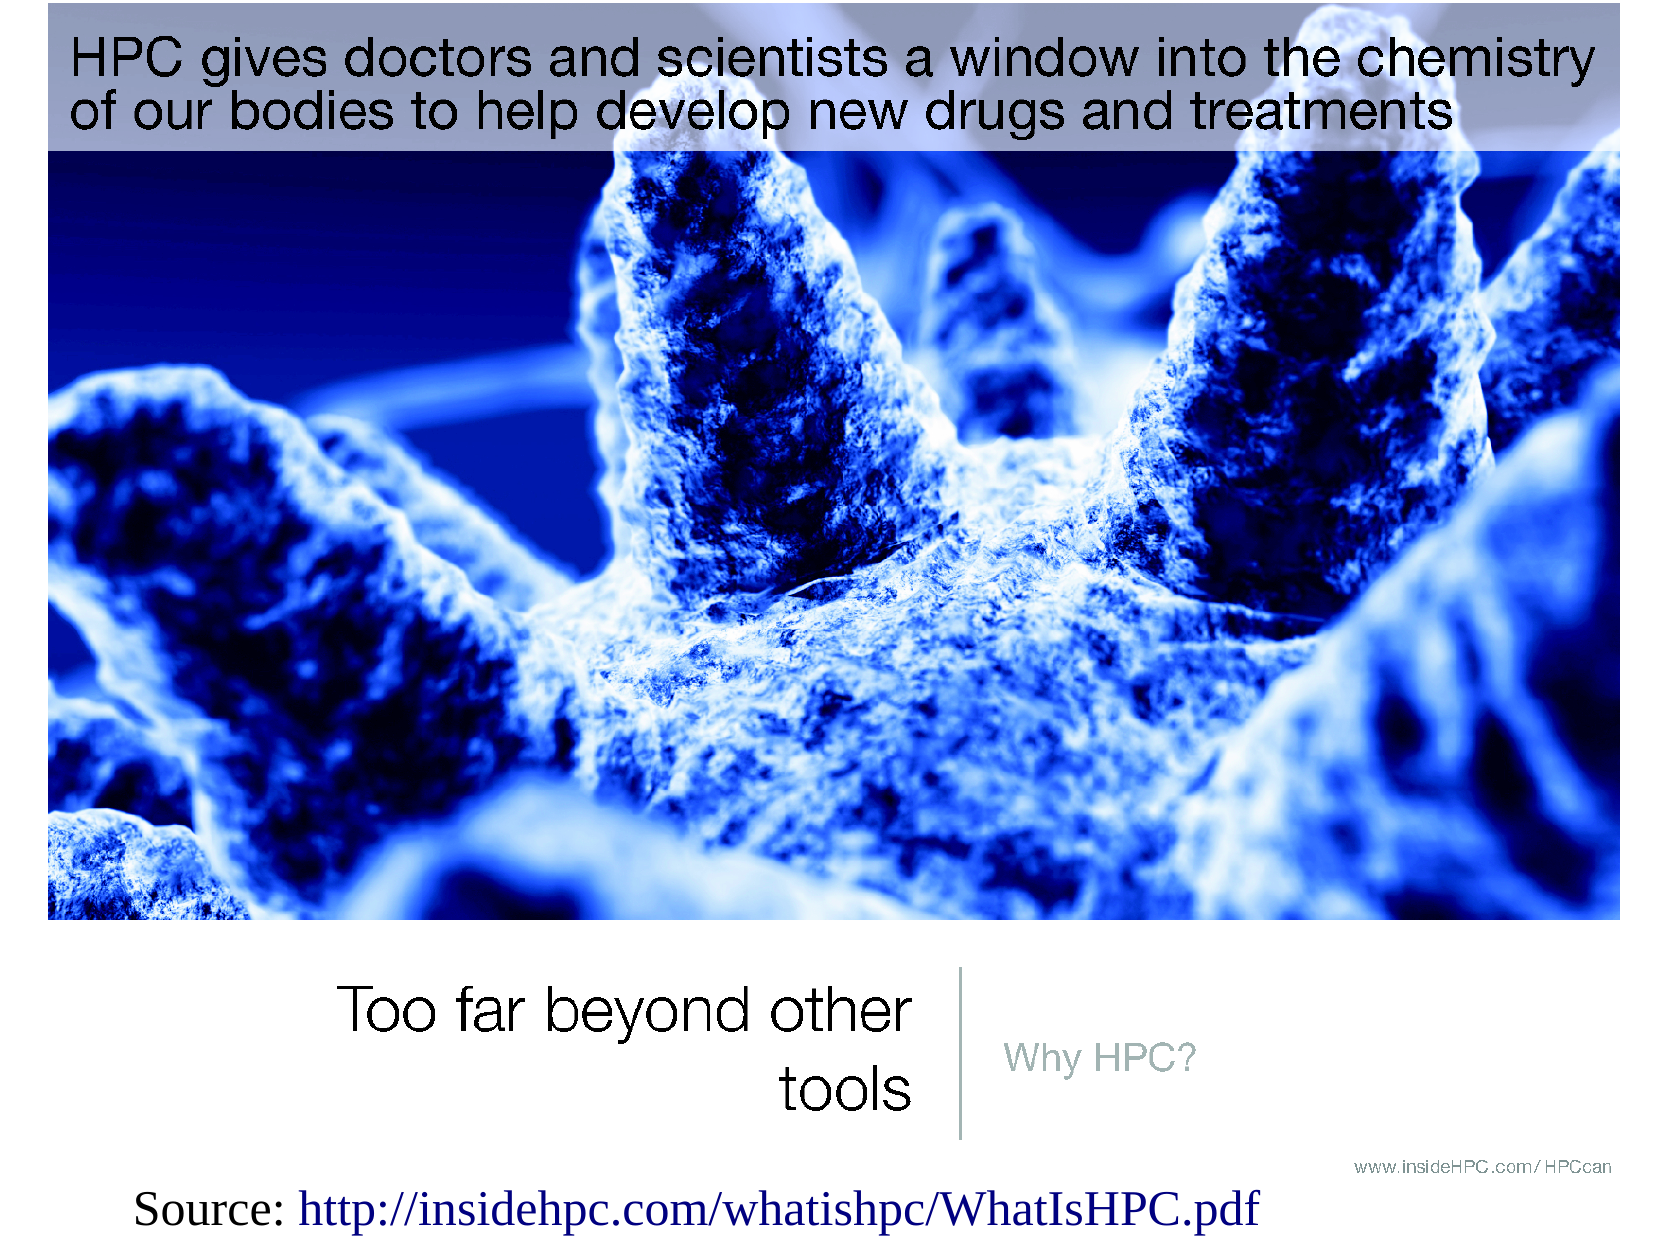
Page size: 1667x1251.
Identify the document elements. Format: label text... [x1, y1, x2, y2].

picture [0, 3, 1667, 1183]
text_box Source: http://insidehpc.com/whatishpc/WhatIsHPC.pdf [118, 1183, 1595, 1244]
